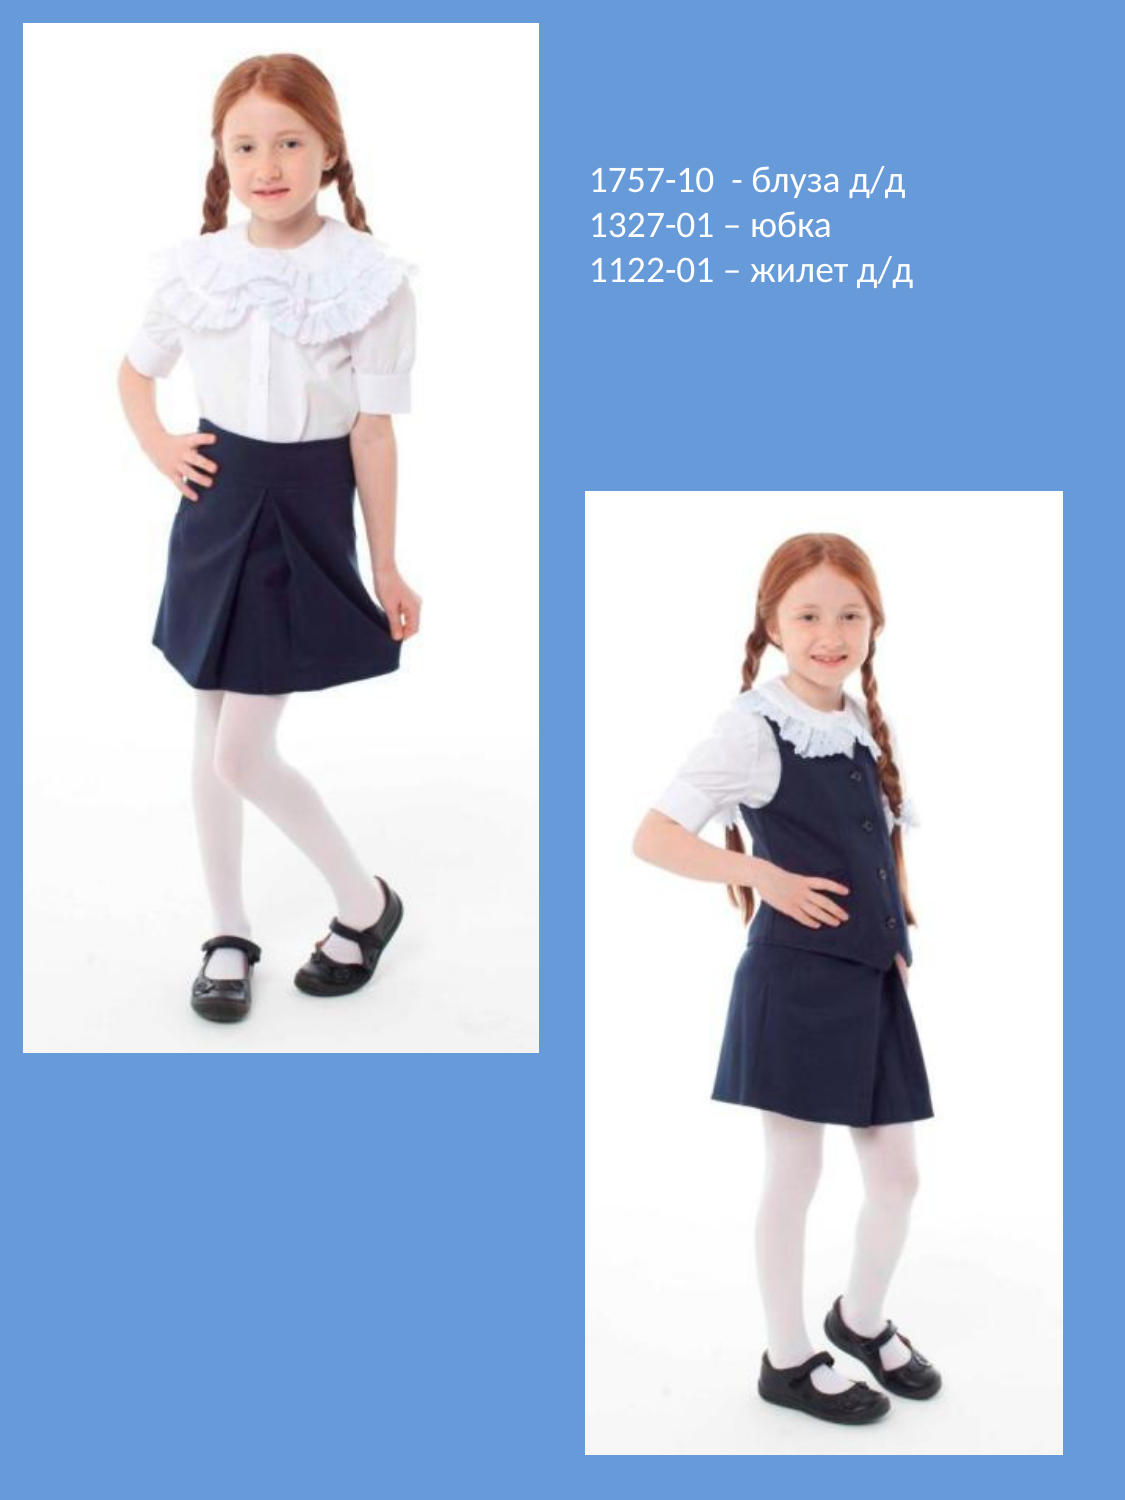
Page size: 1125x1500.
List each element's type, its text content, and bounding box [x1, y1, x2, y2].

picture [23, 23, 539, 1054]
picture [585, 491, 1063, 1455]
text_box 1757-10 - блуза д/д 1327-01 – юбка 1122-01 – жилет д/д [574, 128, 1055, 317]
